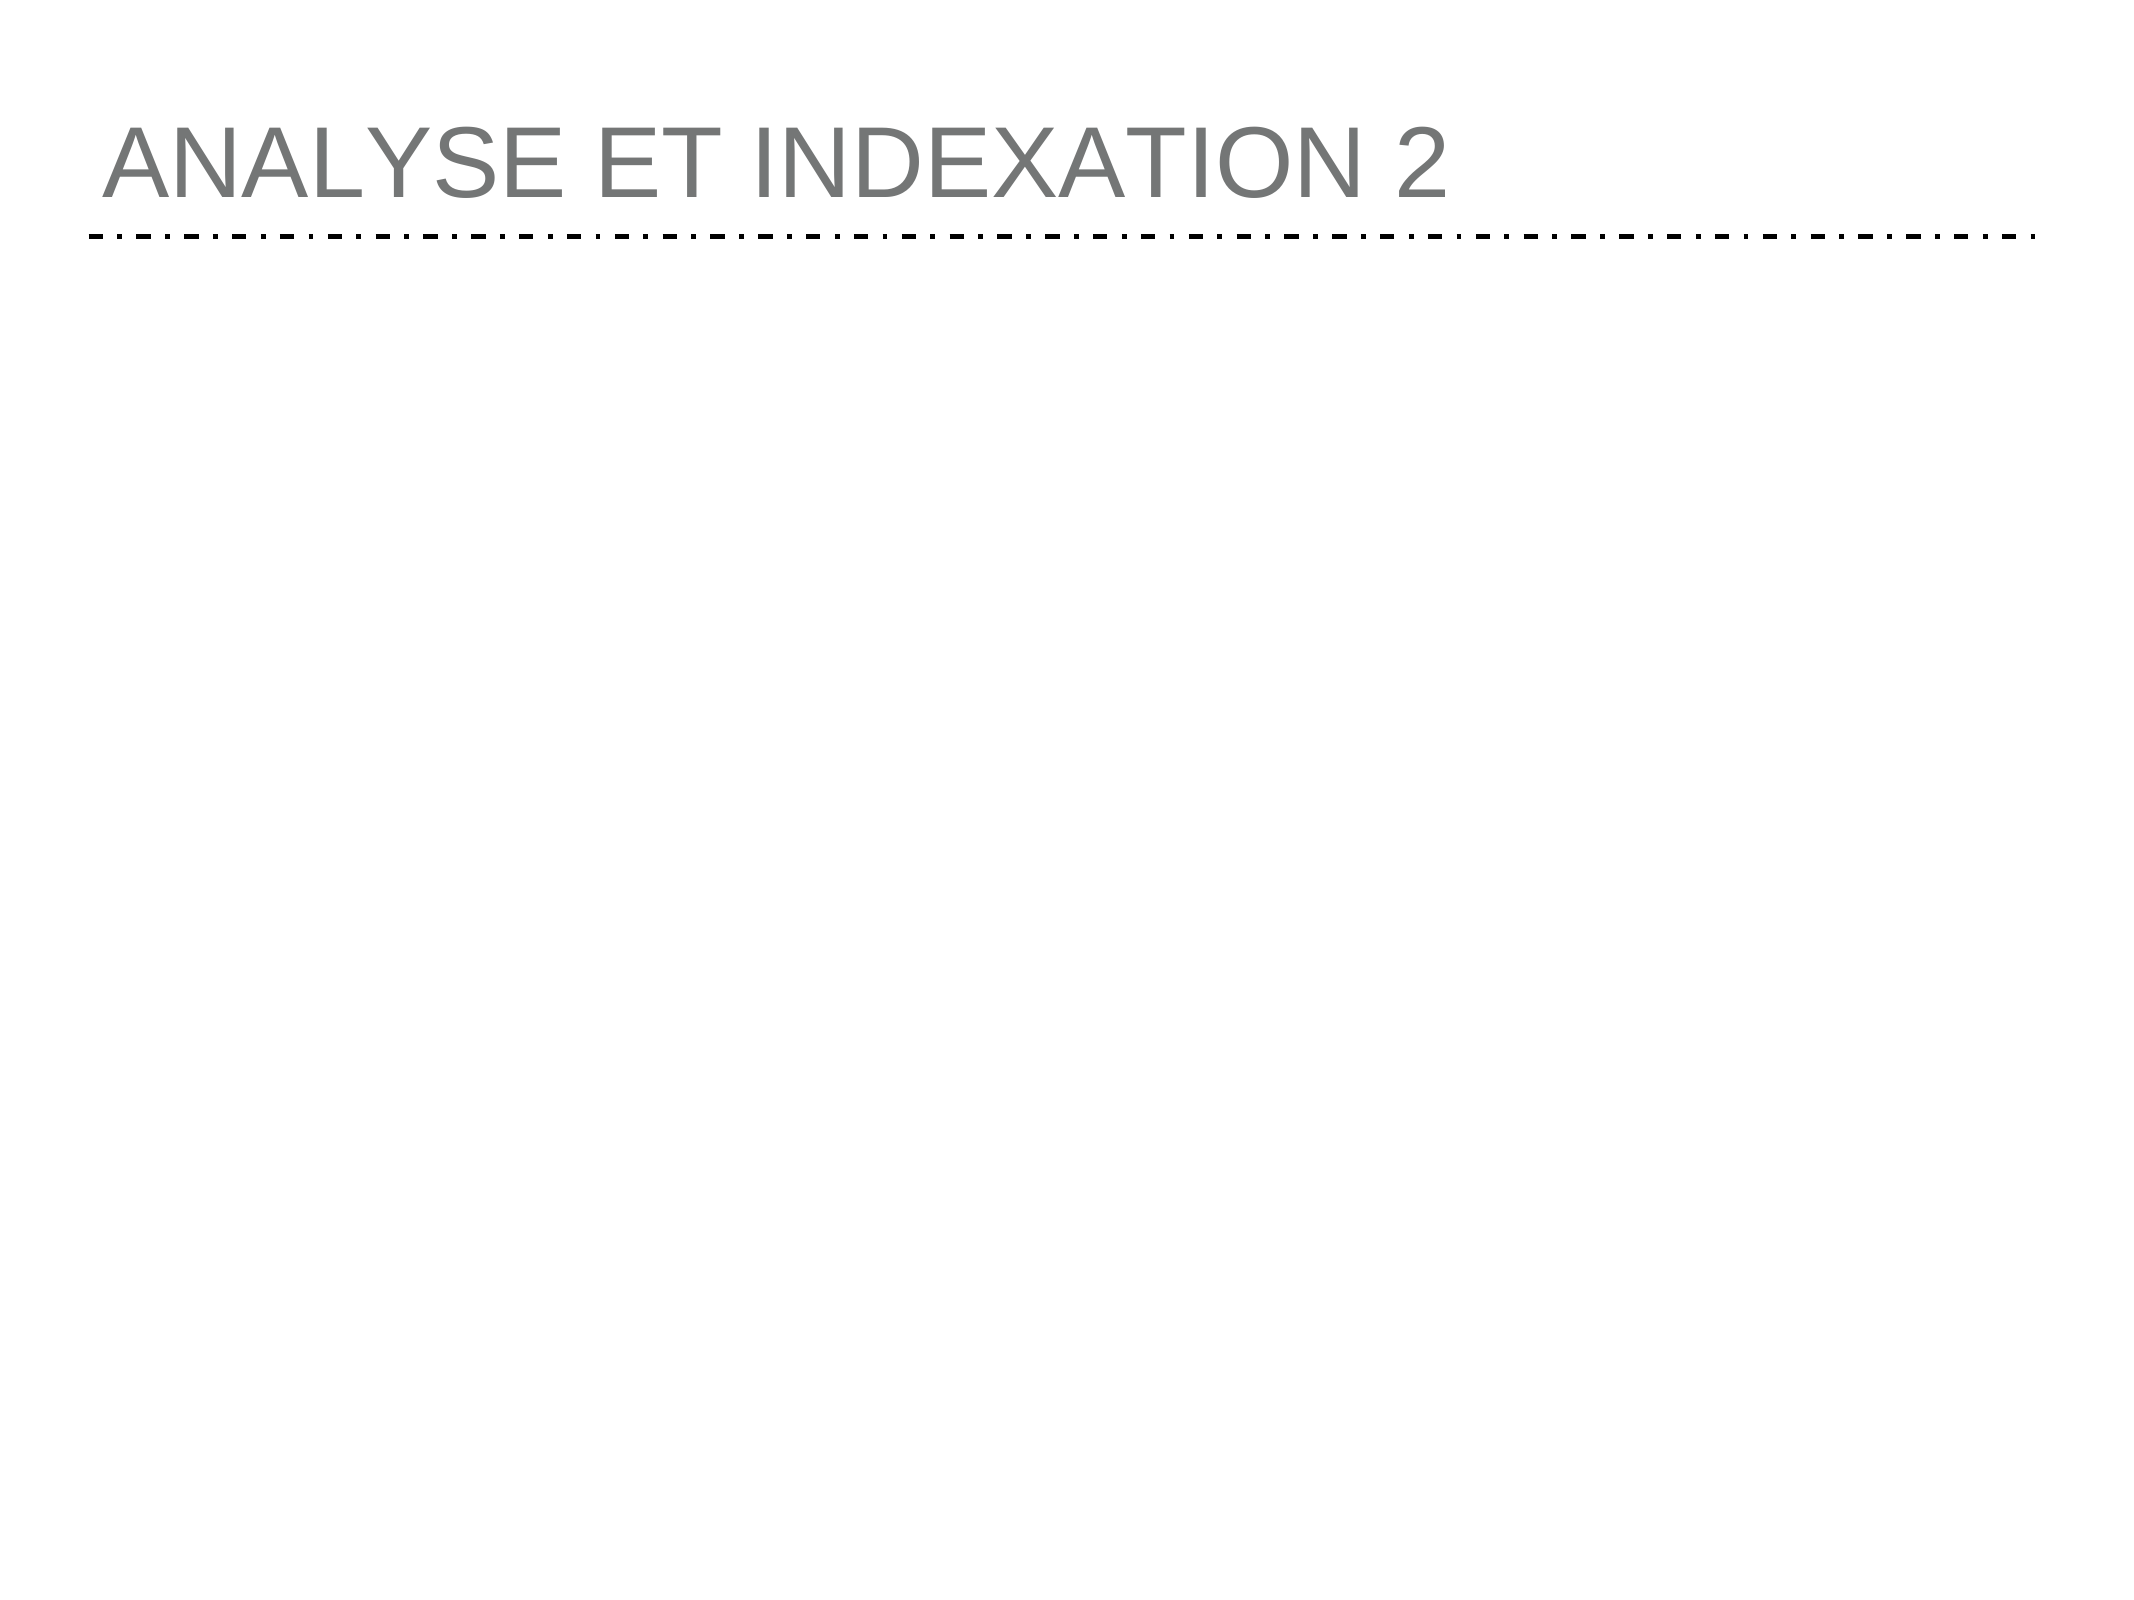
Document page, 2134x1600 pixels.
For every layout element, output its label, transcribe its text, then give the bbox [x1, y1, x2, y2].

text_box ANALYSE ET INDEXATION 2 [94, 89, 2039, 207]
